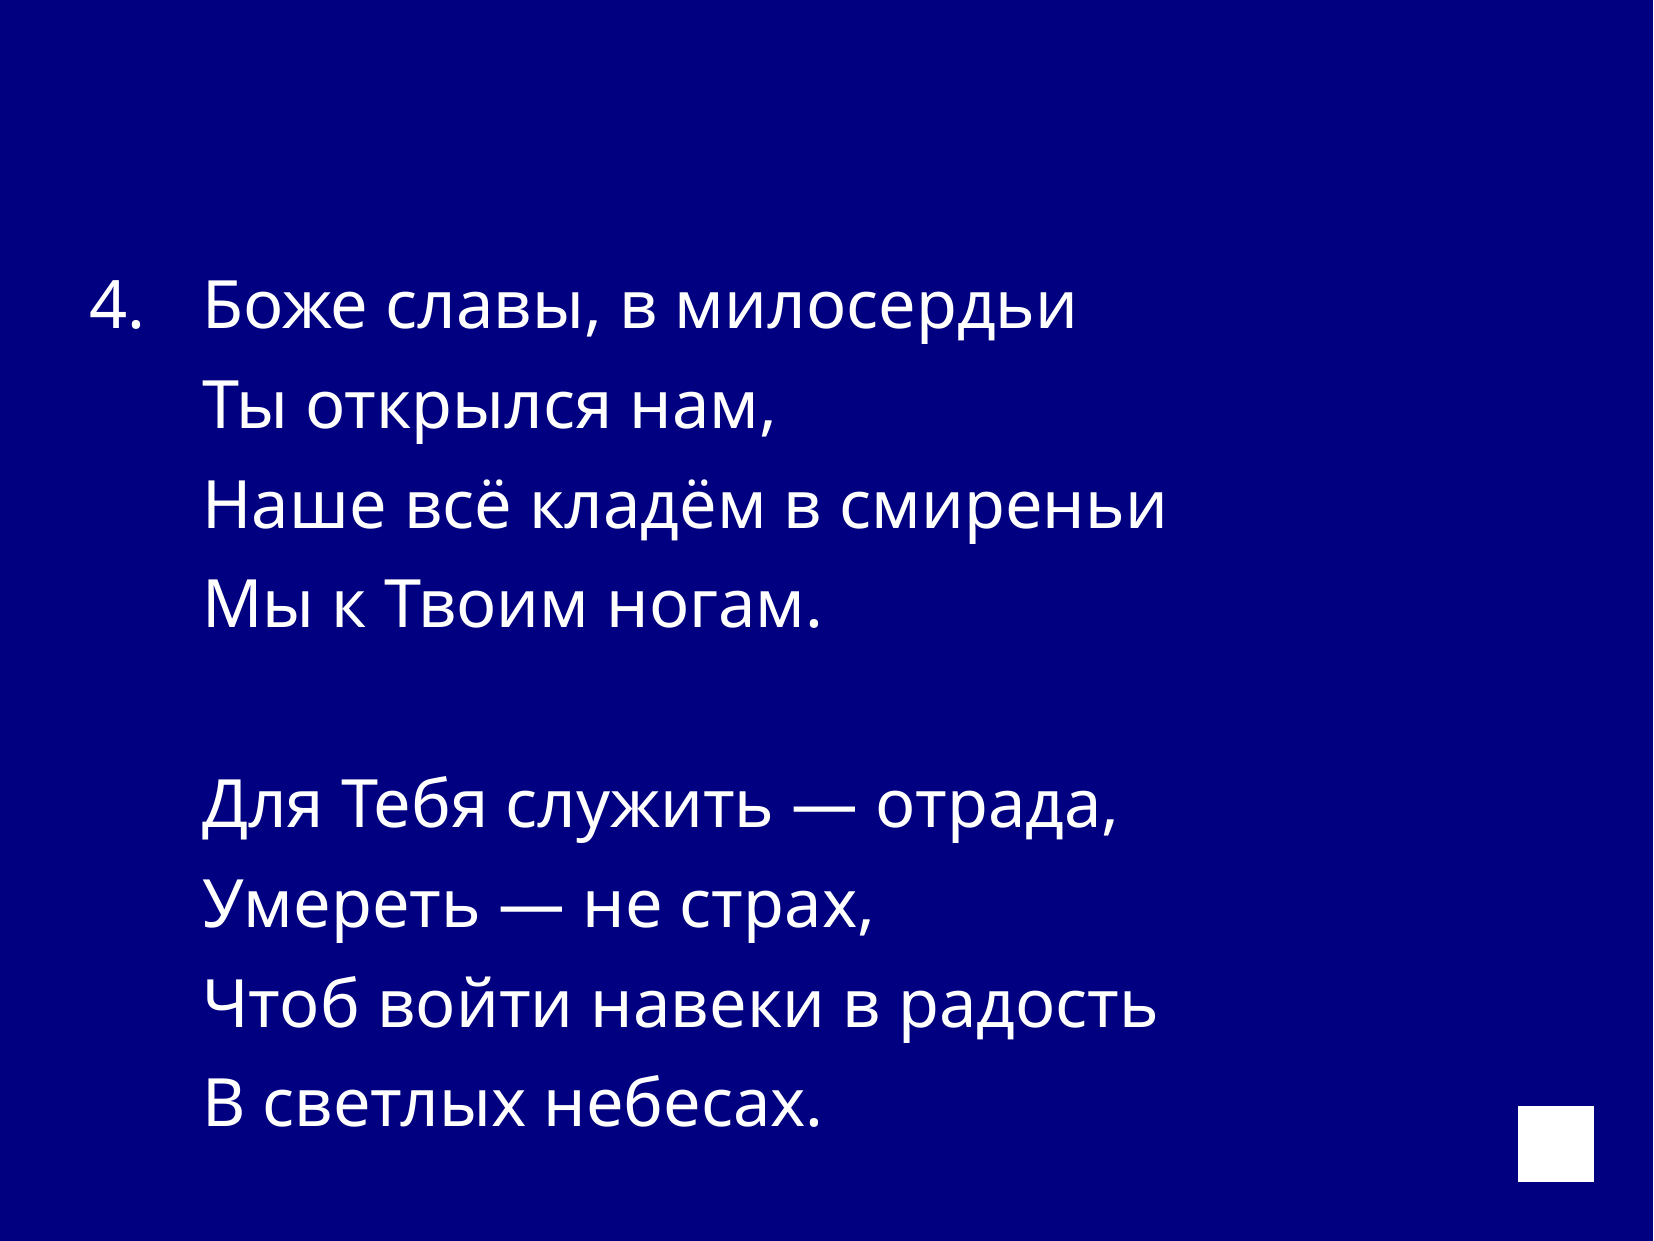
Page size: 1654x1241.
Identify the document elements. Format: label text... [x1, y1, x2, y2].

text_box 4. Боже славы, в милосердьи Ты открылся нам, Наше всё кладём в смиреньи Мы к Твоим ногам. Для Тебя служить — отрада, Умереть — не страх, Чтоб войти навеки в радость В светлых небесах. [75, 150, 1576, 1163]
text_box [1518, 1106, 1594, 1182]
